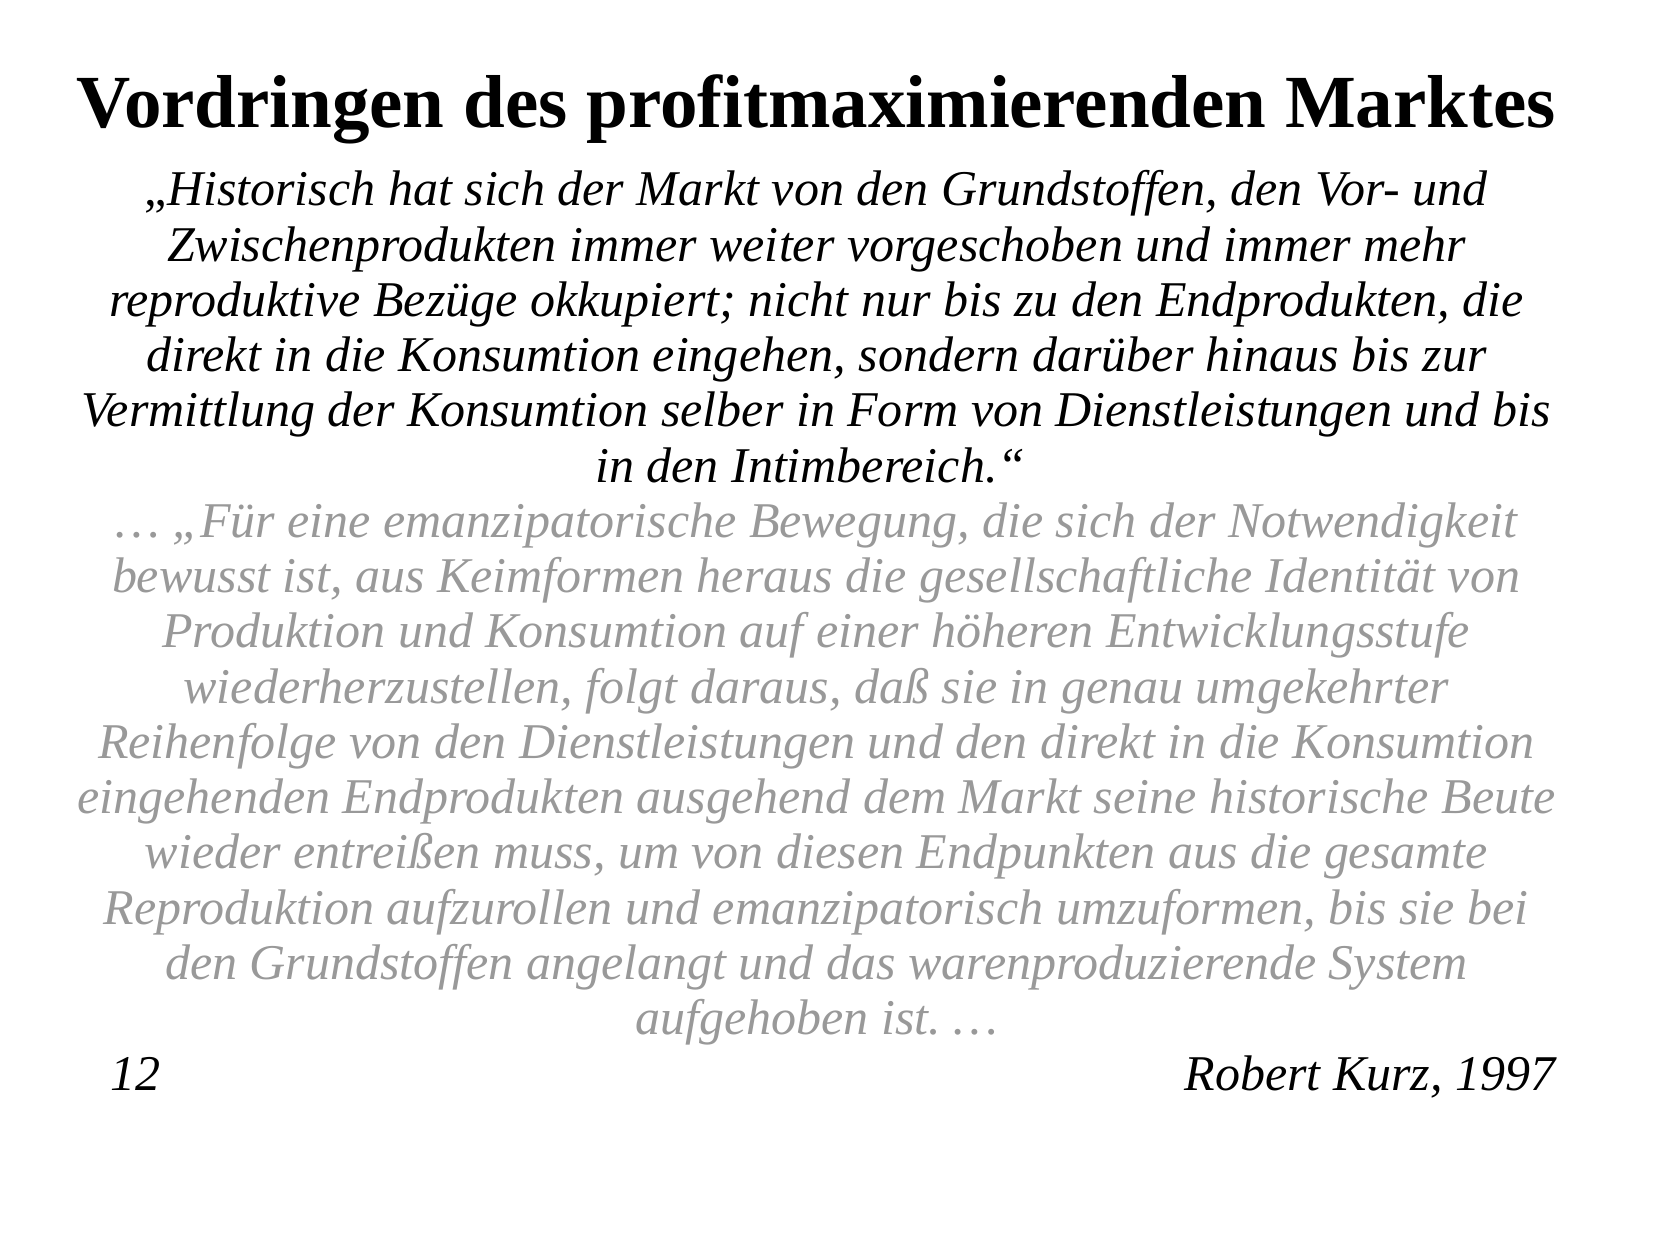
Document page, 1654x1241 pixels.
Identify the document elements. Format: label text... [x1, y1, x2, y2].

text_box Vordringen des profitmaximierenden Marktes „Historisch hat sich der Markt von den Grundstoffen, den Vor- und Zwischenprodukten immer weiter vorgeschoben und immer mehr reproduktive Bezüge okkupiert; nicht nur bis zu den Endprodukten, die direkt in die Konsumtion eingehen, sondern darüber hinaus bis zur Vermittlung der Konsumtion selber in Form von Dienstleistungen und bis in den Intimbereich.“ … „Für eine emanzipatorische Bewegung, die sich der Notwendigkeit bewusst ist, aus Keimformen heraus die gesellschaftliche Identität von Produktion und Konsumtion auf einer höheren Entwicklungsstufe wiederherzustellen, folgt daraus, daß sie in genau umgekehrter Reihenfolge von den Dienstleistungen und den direkt in die Konsumtion eingehenden Endprodukten ausgehend dem Markt seine historische Beute wieder entreißen muss, um von diesen Endpunkten aus die gesamte Reproduktion aufzurollen und emanzipatorisch umzuformen, bis sie bei den Grundstoffen angelangt und das warenproduzierende System aufgehoben ist. … <Nummer> Robert Kurz, 1997 [62, 53, 1598, 1164]
